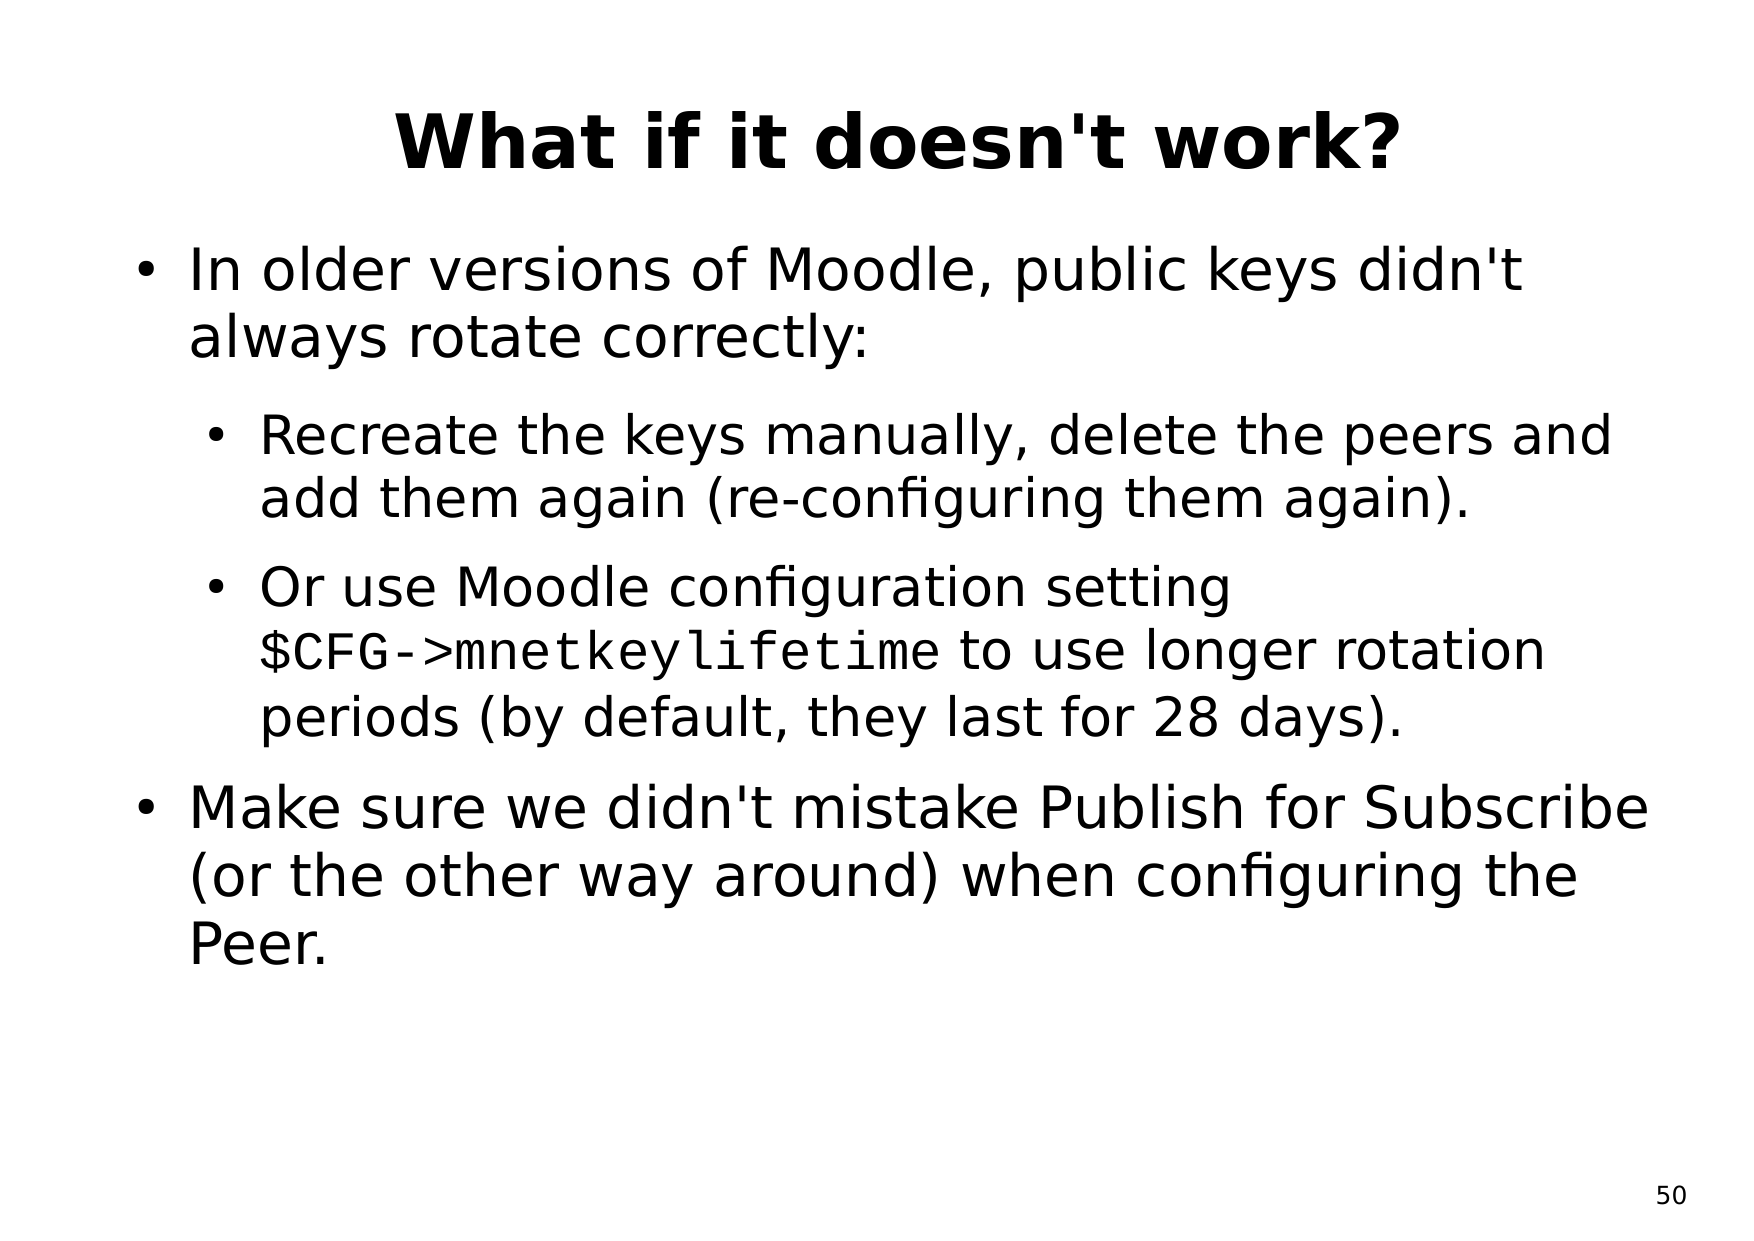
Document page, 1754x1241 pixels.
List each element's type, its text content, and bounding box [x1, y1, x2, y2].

title What if it doesn't work? [59, 34, 1713, 242]
list In older versions of Moodle, public keys didn't always rotate correctly: Recreate the keys manually, delete the peers and add them again (re-configuring them again). Or use Moodle configuration setting $CFG->mnetkeylifetime to use longer rotation periods (by default, they last for 28 days). Make sure we didn't mistake Publish for Subscribe (or the other way around) when configuring the Peer. [118, 236, 1654, 1055]
